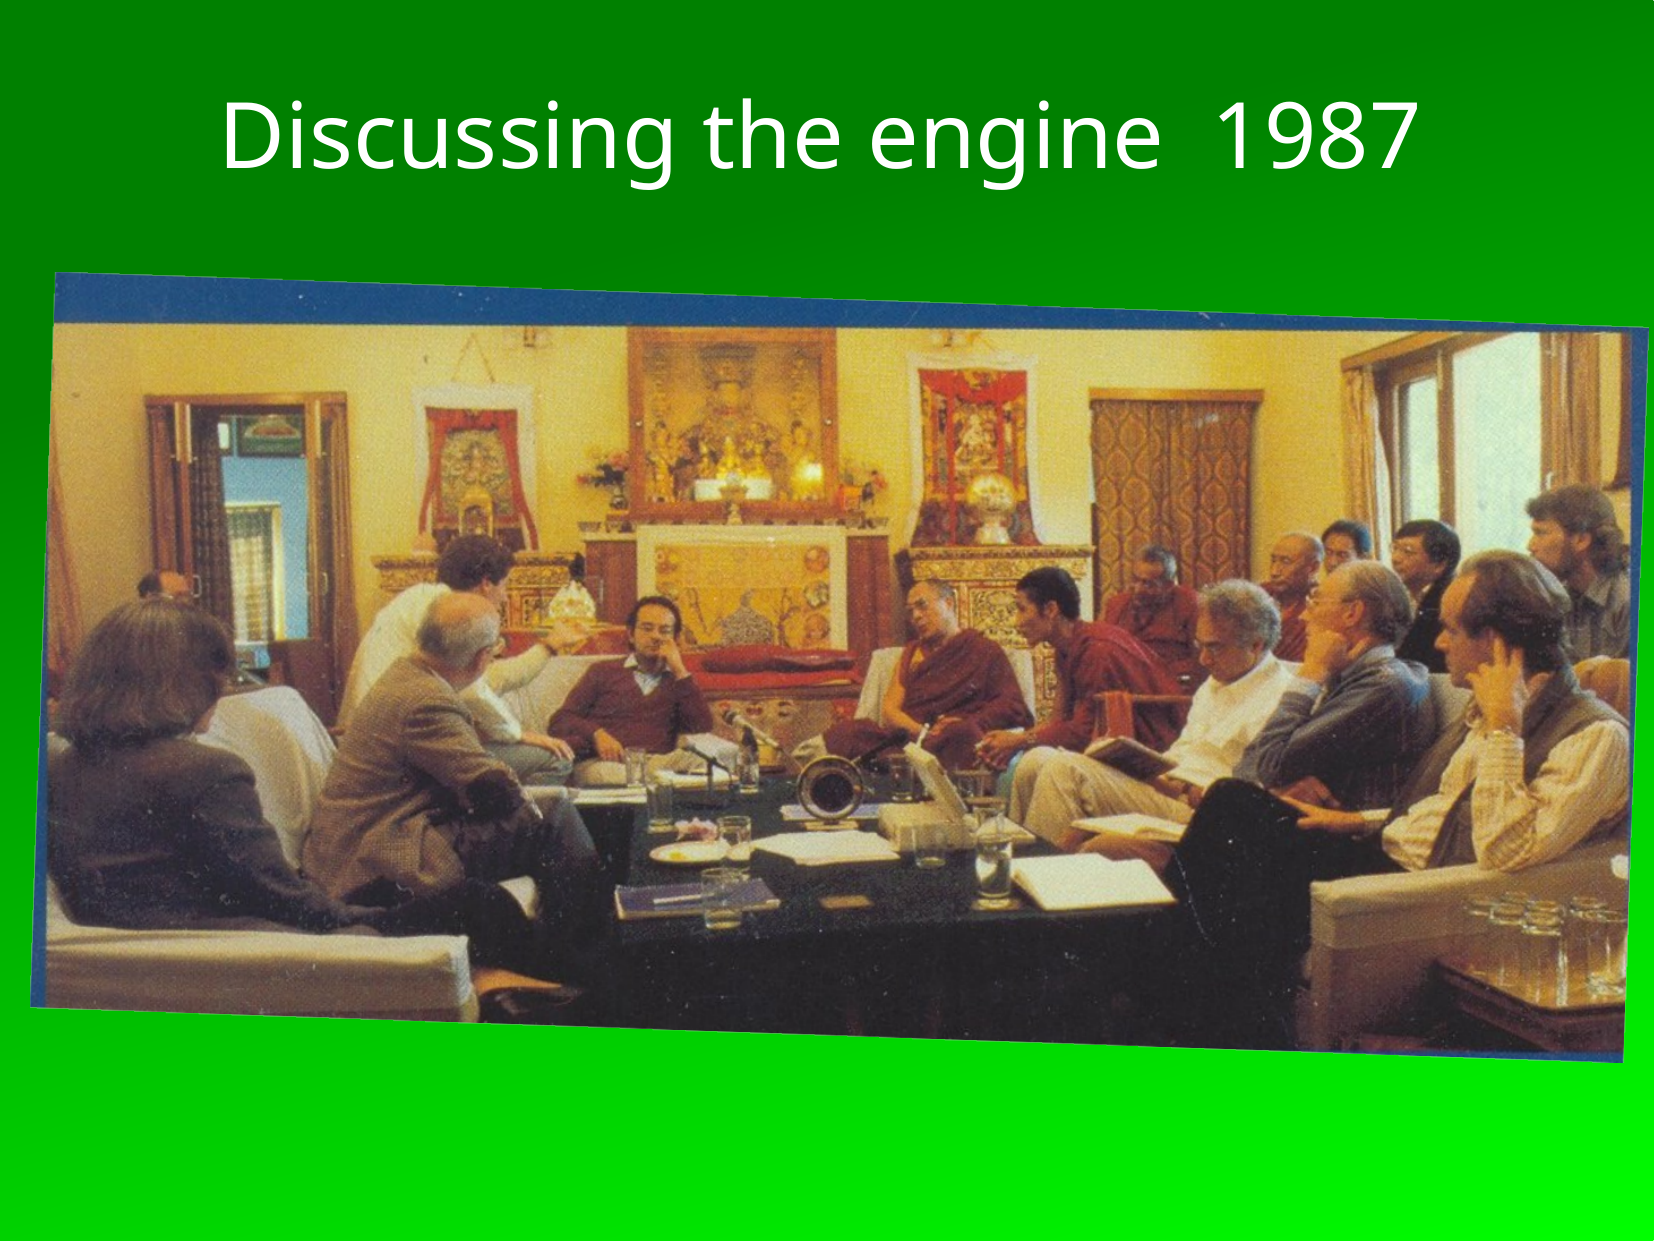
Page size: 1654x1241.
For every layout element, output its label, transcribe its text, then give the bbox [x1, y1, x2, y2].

picture [29, 271, 1649, 1063]
title Discussing the engine 1987 [76, 29, 1565, 237]
